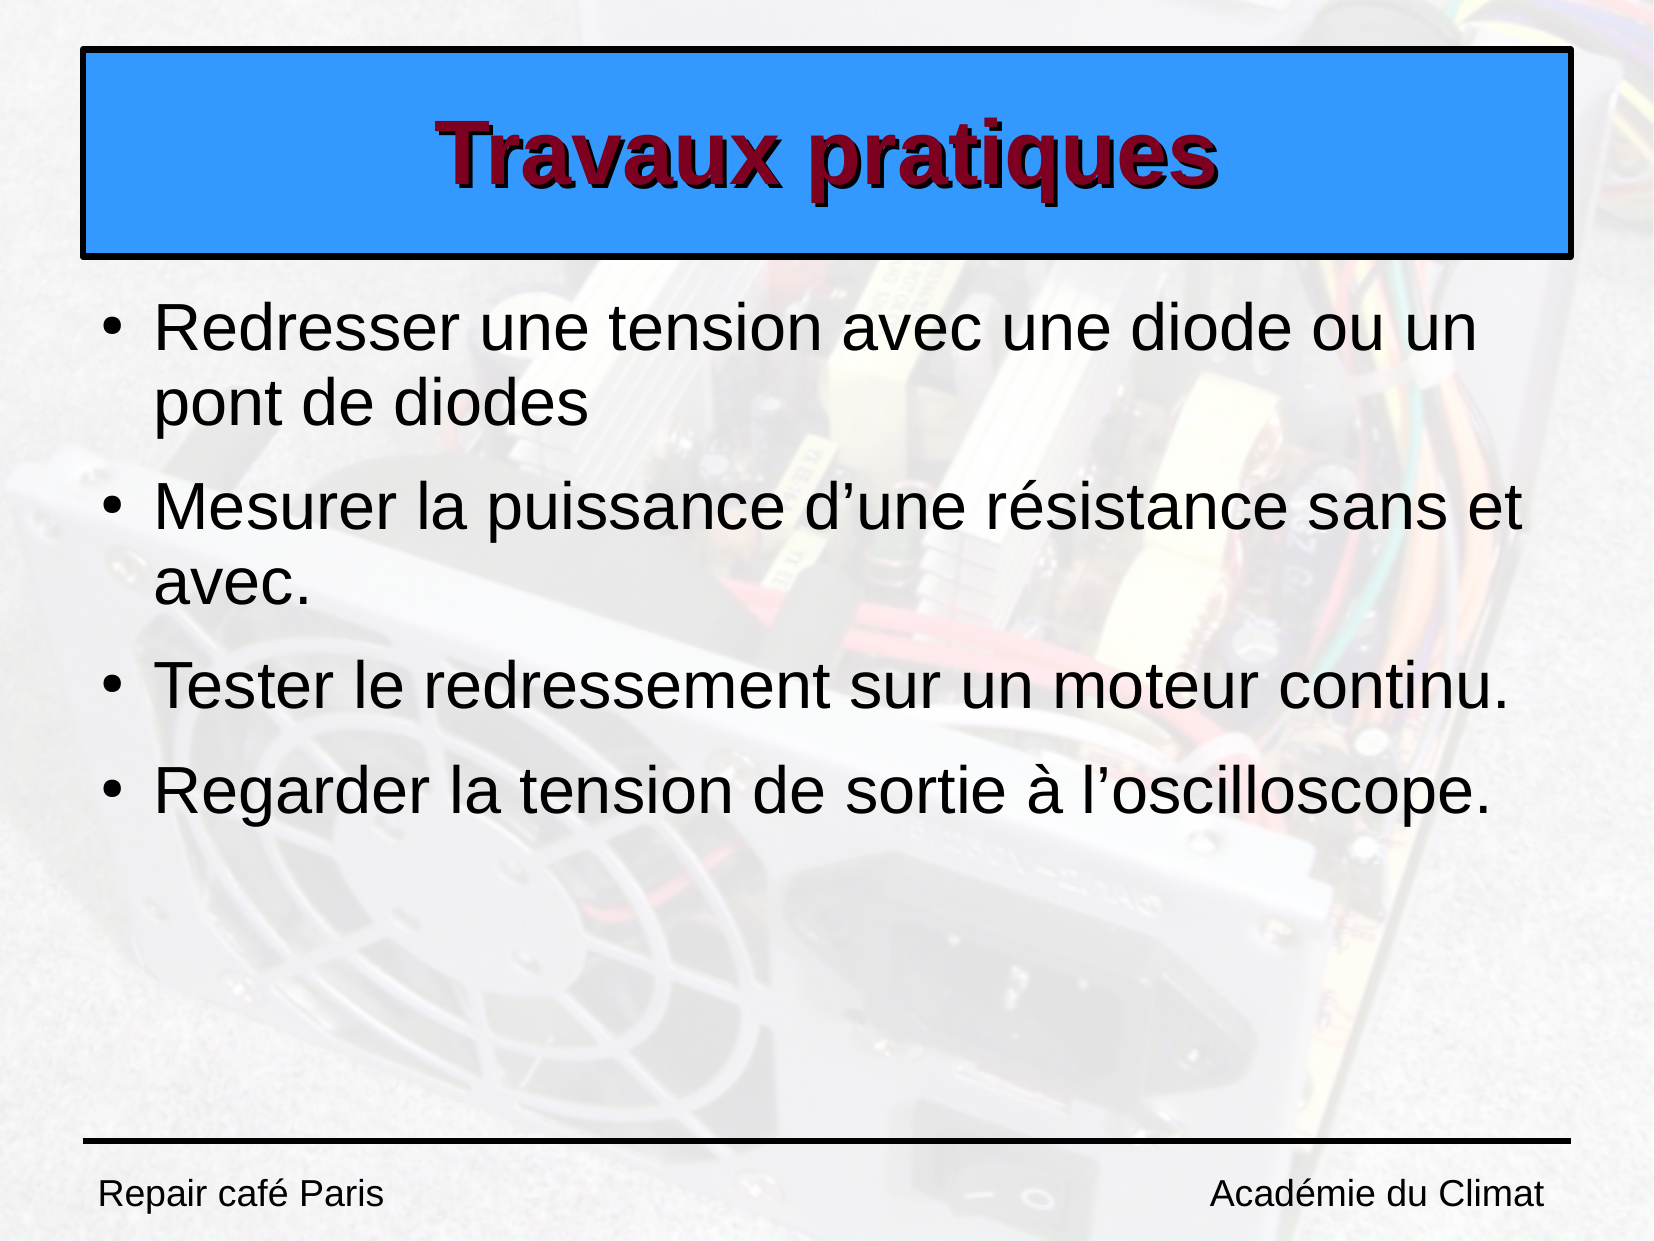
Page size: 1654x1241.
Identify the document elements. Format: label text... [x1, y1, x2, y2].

title Travaux pratiques [82, 49, 1571, 257]
text_box Repair café Paris Académie du Climat [82, 1164, 1571, 1222]
list Redresser une tension avec une diode ou un pont de diodes Mesurer la puissance d’une résistance sans et avec. Tester le redressement sur un moteur continu. Regarder la tension de sortie à l’oscilloscope. [82, 290, 1571, 1010]
picture [0, 0, 1654, 1241]
